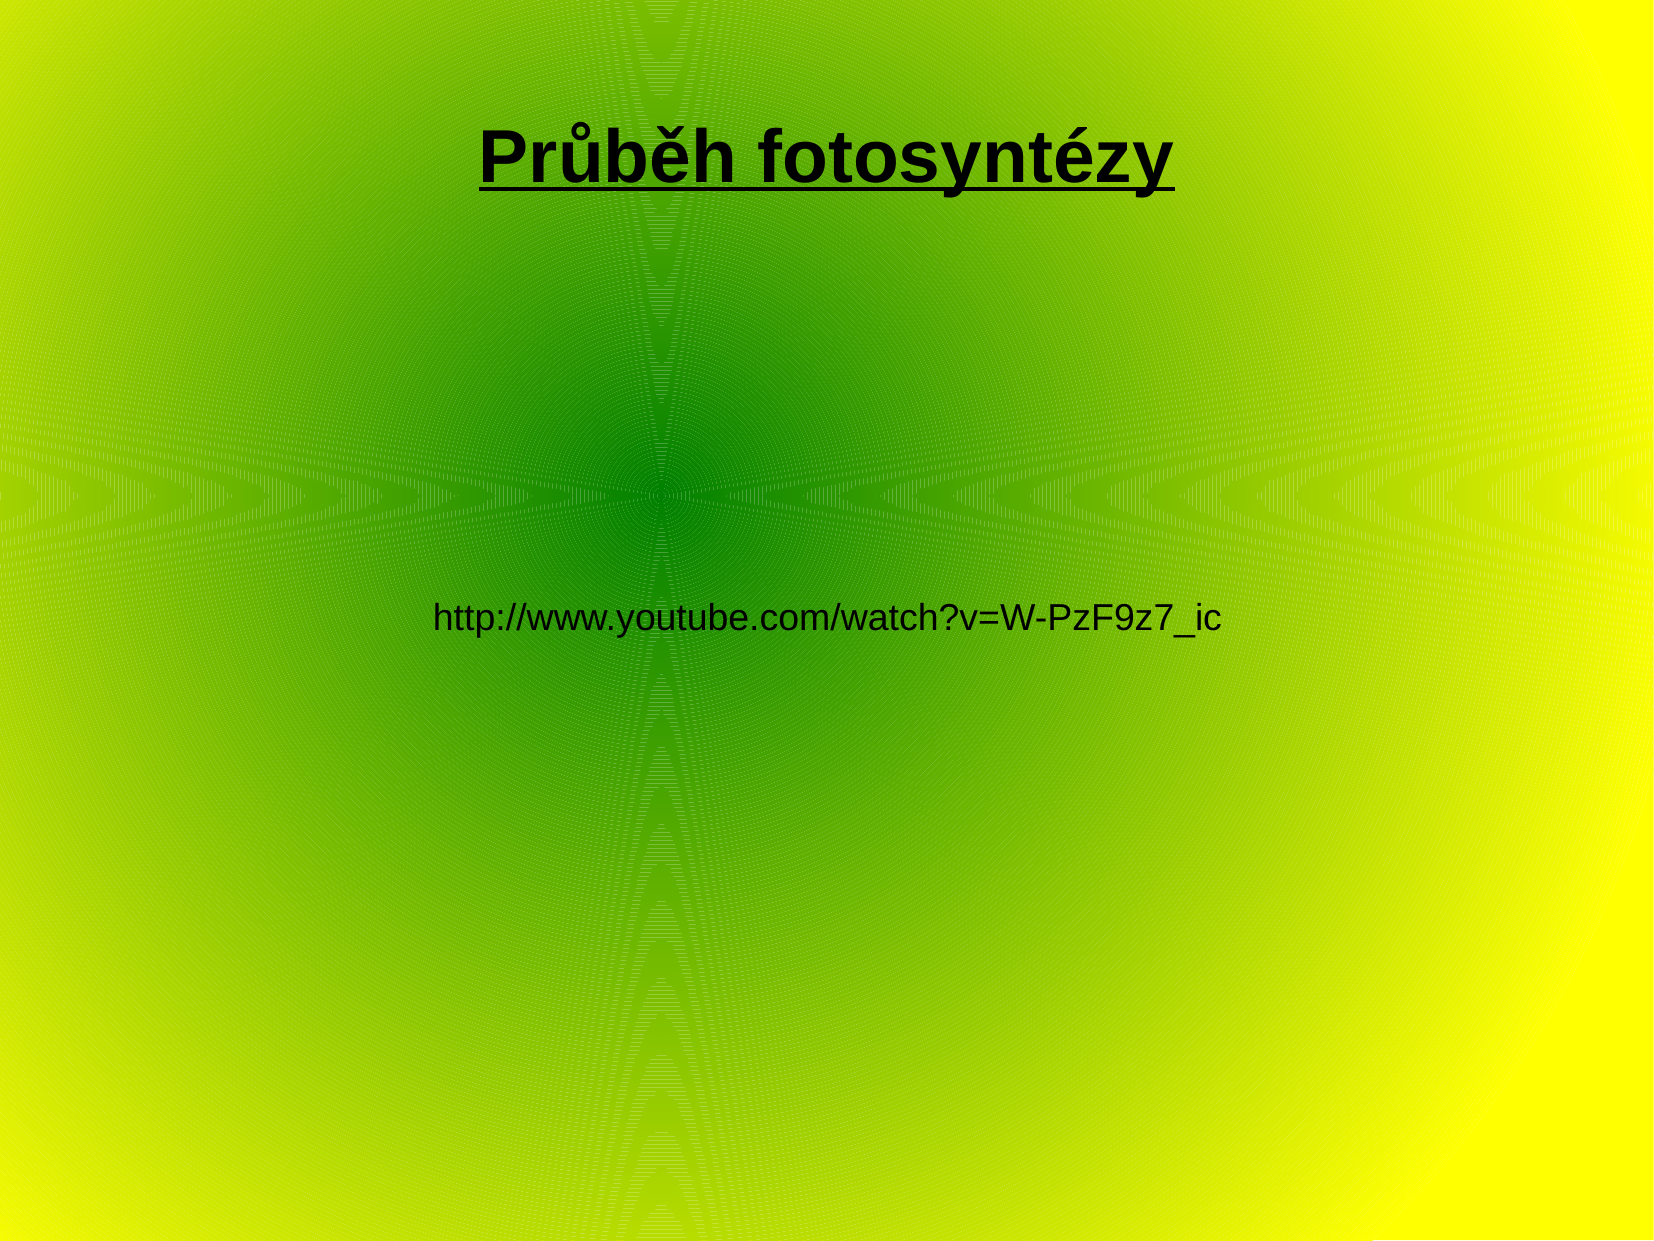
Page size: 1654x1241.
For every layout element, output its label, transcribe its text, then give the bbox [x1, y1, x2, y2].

title Průběh fotosyntézy [82, 49, 1571, 257]
text_box http://www.youtube.com/watch?v=W-PzF9z7_ic [418, 589, 1447, 688]
